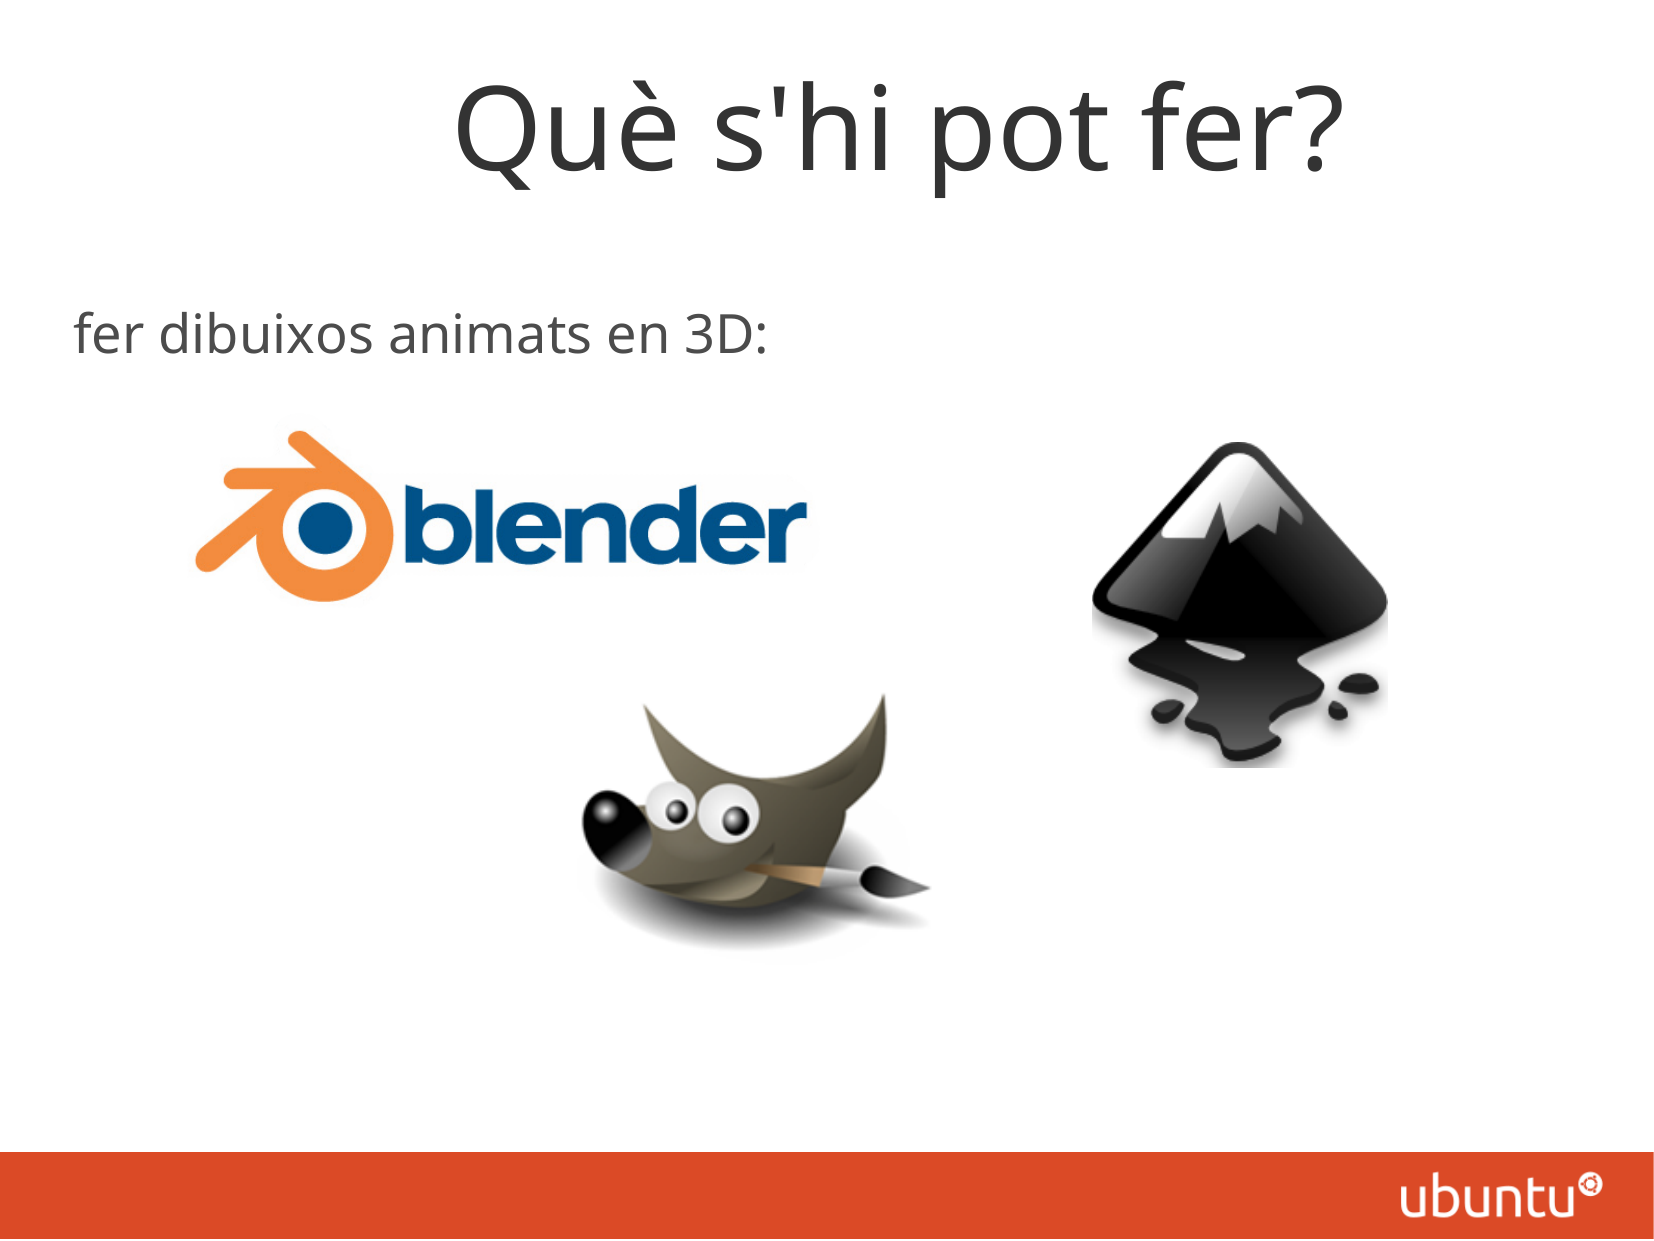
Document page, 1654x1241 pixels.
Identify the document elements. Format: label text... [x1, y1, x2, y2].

picture [573, 679, 945, 975]
picture [1092, 442, 1388, 768]
picture [0, 1152, 1654, 1239]
picture [177, 413, 827, 621]
text_box fer dibuixos animats en 3D: [59, 295, 1625, 1133]
title Què s'hi pot fer? [55, 29, 1595, 237]
